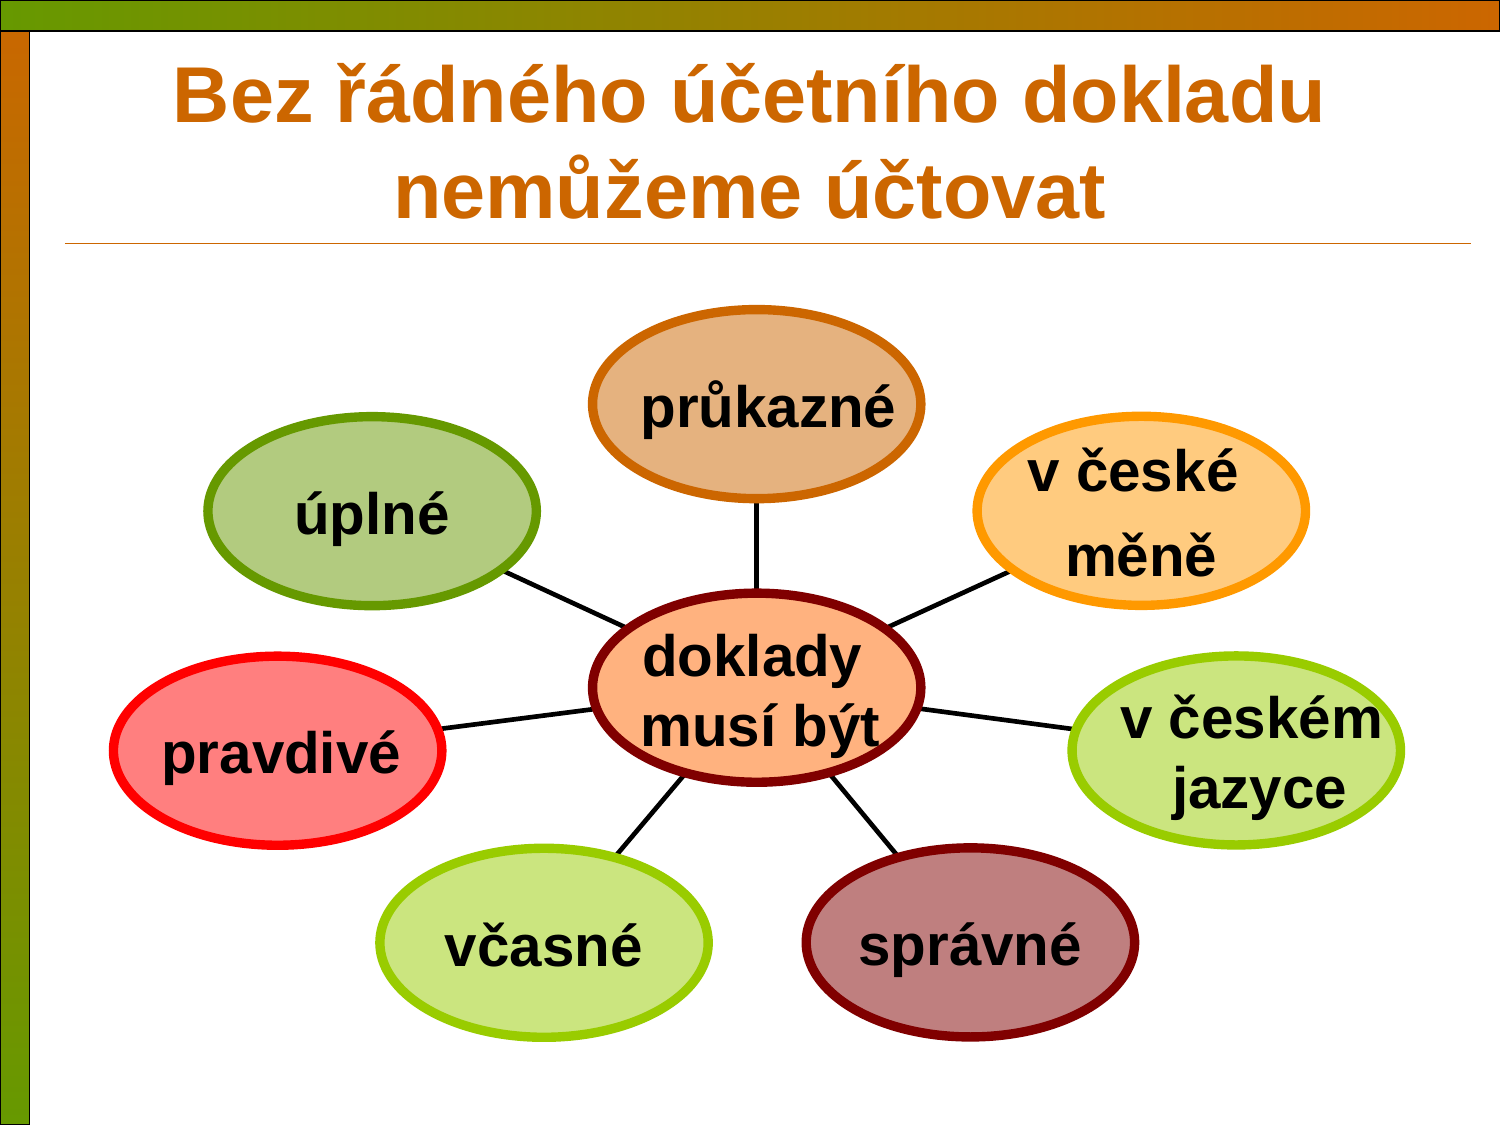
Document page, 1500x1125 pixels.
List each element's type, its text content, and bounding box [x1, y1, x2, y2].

text_box v české měně [977, 416, 1306, 606]
text_box včasné [379, 848, 709, 1038]
text_box v českém jazyce [1072, 655, 1401, 845]
text_box správné [806, 847, 1135, 1037]
title Bez řádného účetního dokladu nemůžeme účtovat [75, 36, 1426, 242]
text_box [0, 0, 1500, 1125]
text_box úplné [207, 416, 537, 606]
text_box průkazné [592, 309, 921, 499]
text_box doklady musí být [592, 593, 921, 783]
text_box pravdivé [113, 656, 442, 846]
